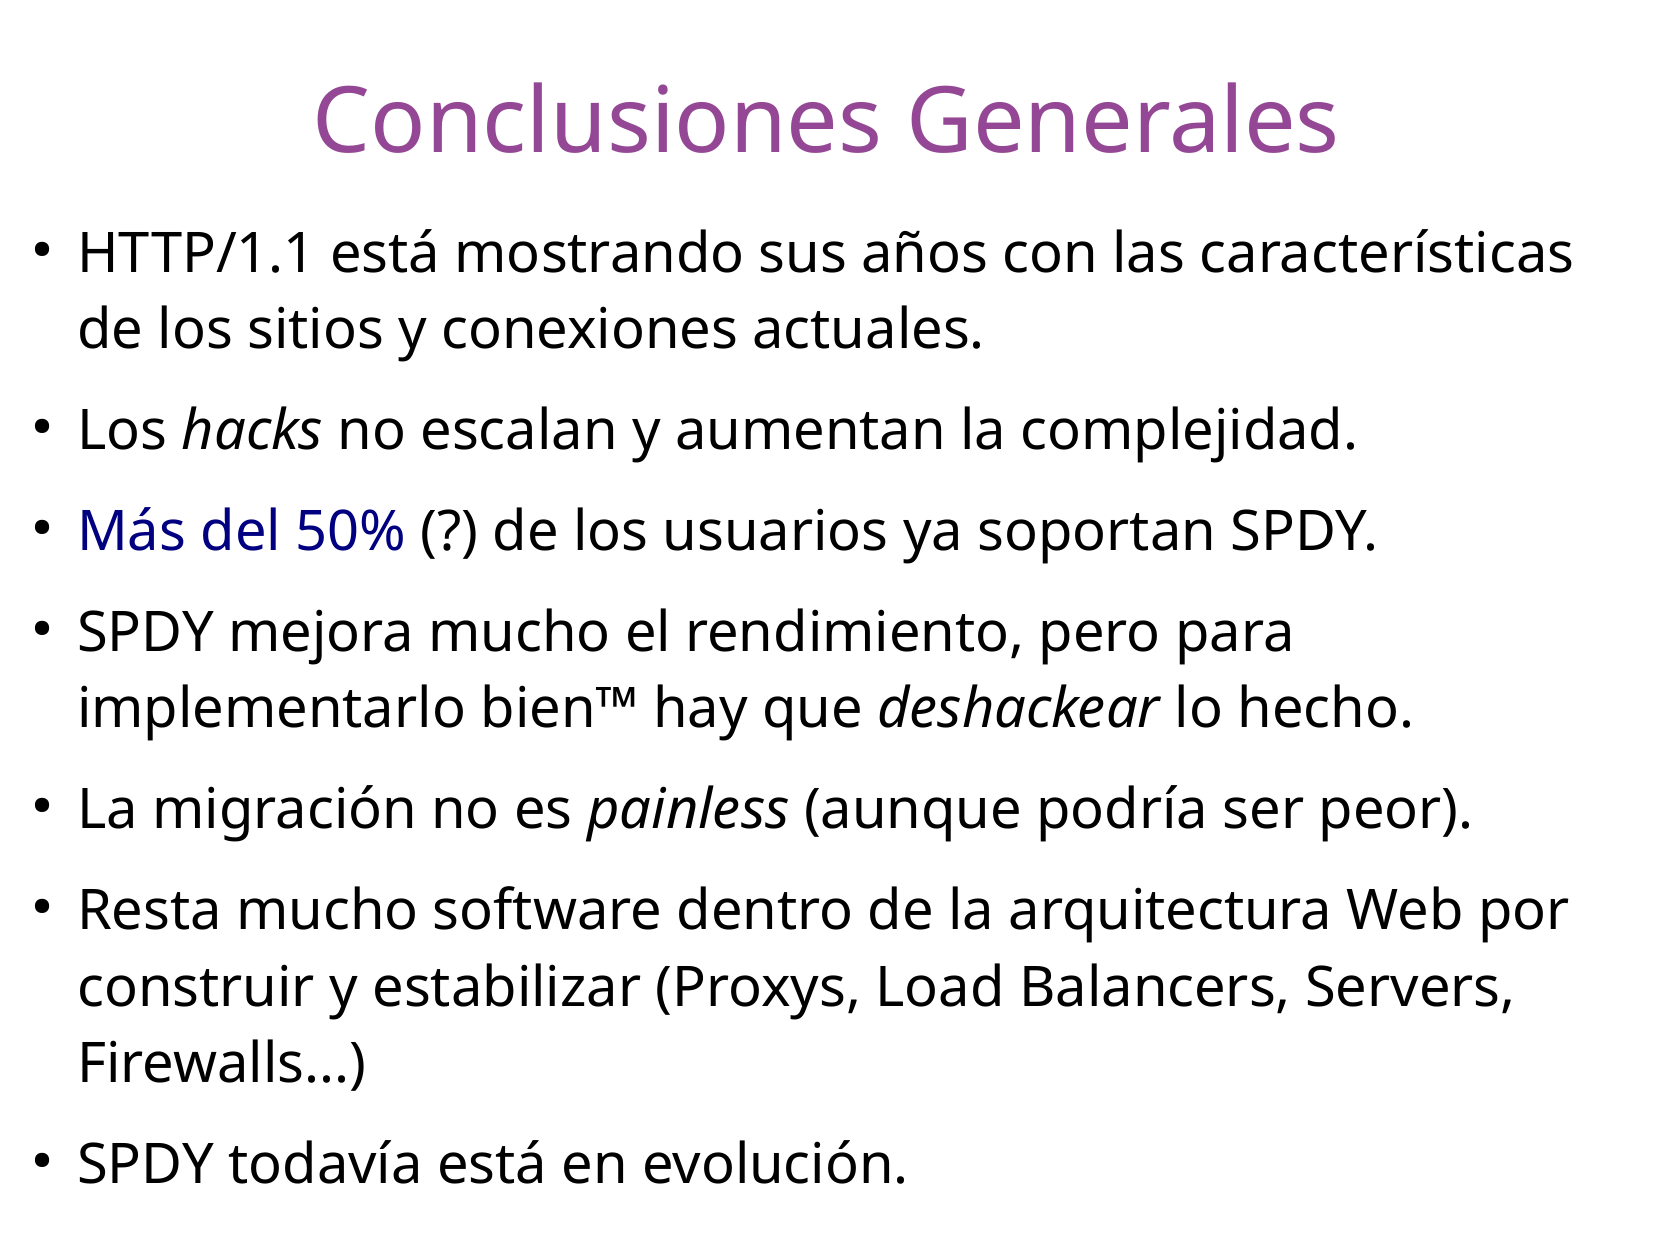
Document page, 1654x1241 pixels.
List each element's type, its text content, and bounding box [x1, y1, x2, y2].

list HTTP/1.1 está mostrando sus años con las características de los sitios y conexiones actuales. Los hacks no escalan y aumentan la complejidad. Más del 50% (?) de los usuarios ya soportan SPDY. SPDY mejora mucho el rendimiento, pero para implementarlo bien™ hay que deshackear lo hecho. La migración no es painless (aunque podría ser peor). Resta mucho software dentro de la arquitectura Web por construir y estabilizar (Proxys, Load Balancers, Servers, Firewalls...) SPDY todavía está en evolución. [17, 212, 1648, 1205]
title Conclusiones Generales [82, 13, 1571, 212]
